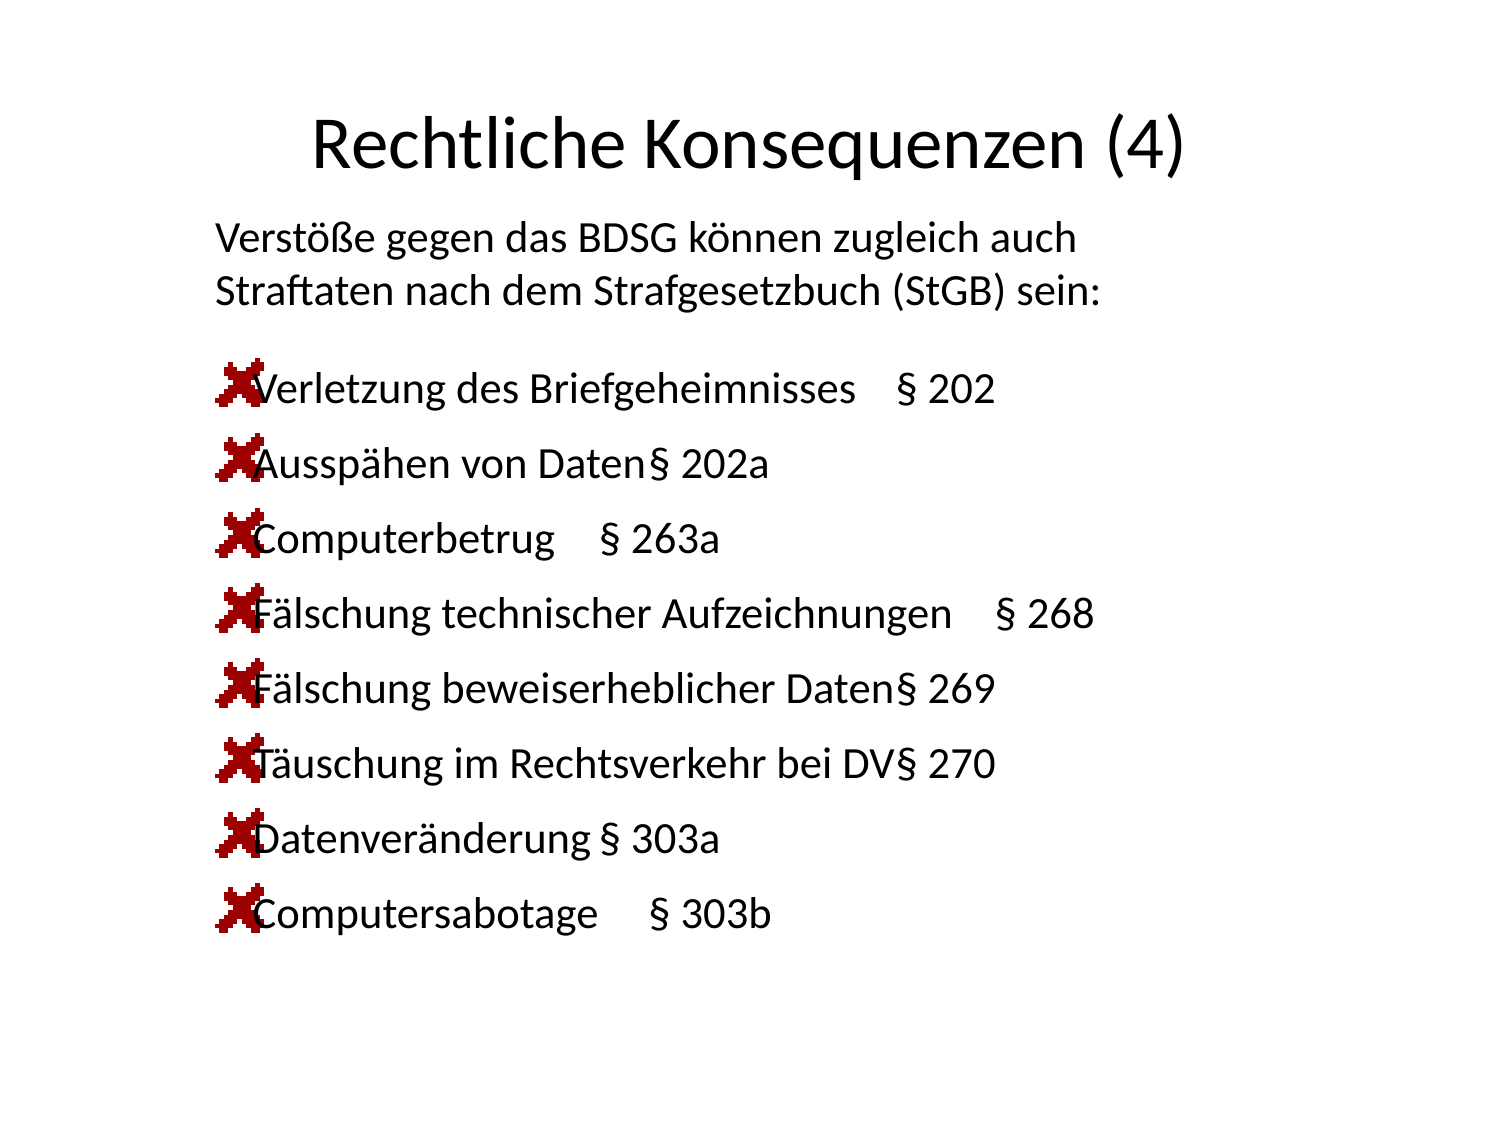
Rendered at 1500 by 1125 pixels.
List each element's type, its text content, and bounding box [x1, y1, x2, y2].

list Verstöße gegen das BDSG können zugleich auch Straftaten nach dem Strafgesetzbuch (StGB) sein: Verletzung des Briefgeheimnisses § 202 Ausspähen von Daten § 202a Computerbetrug § 263a Fälschung technischer Aufzeichnungen § 268 Fälschung beweiserheblicher Daten § 269 Täuschung im Rechtsverkehr bei DV § 270 Datenveränderung § 303a Computersabotage § 303b [200, 200, 1424, 963]
title Rechtliche Konsequenzen (4) [75, 45, 1425, 233]
